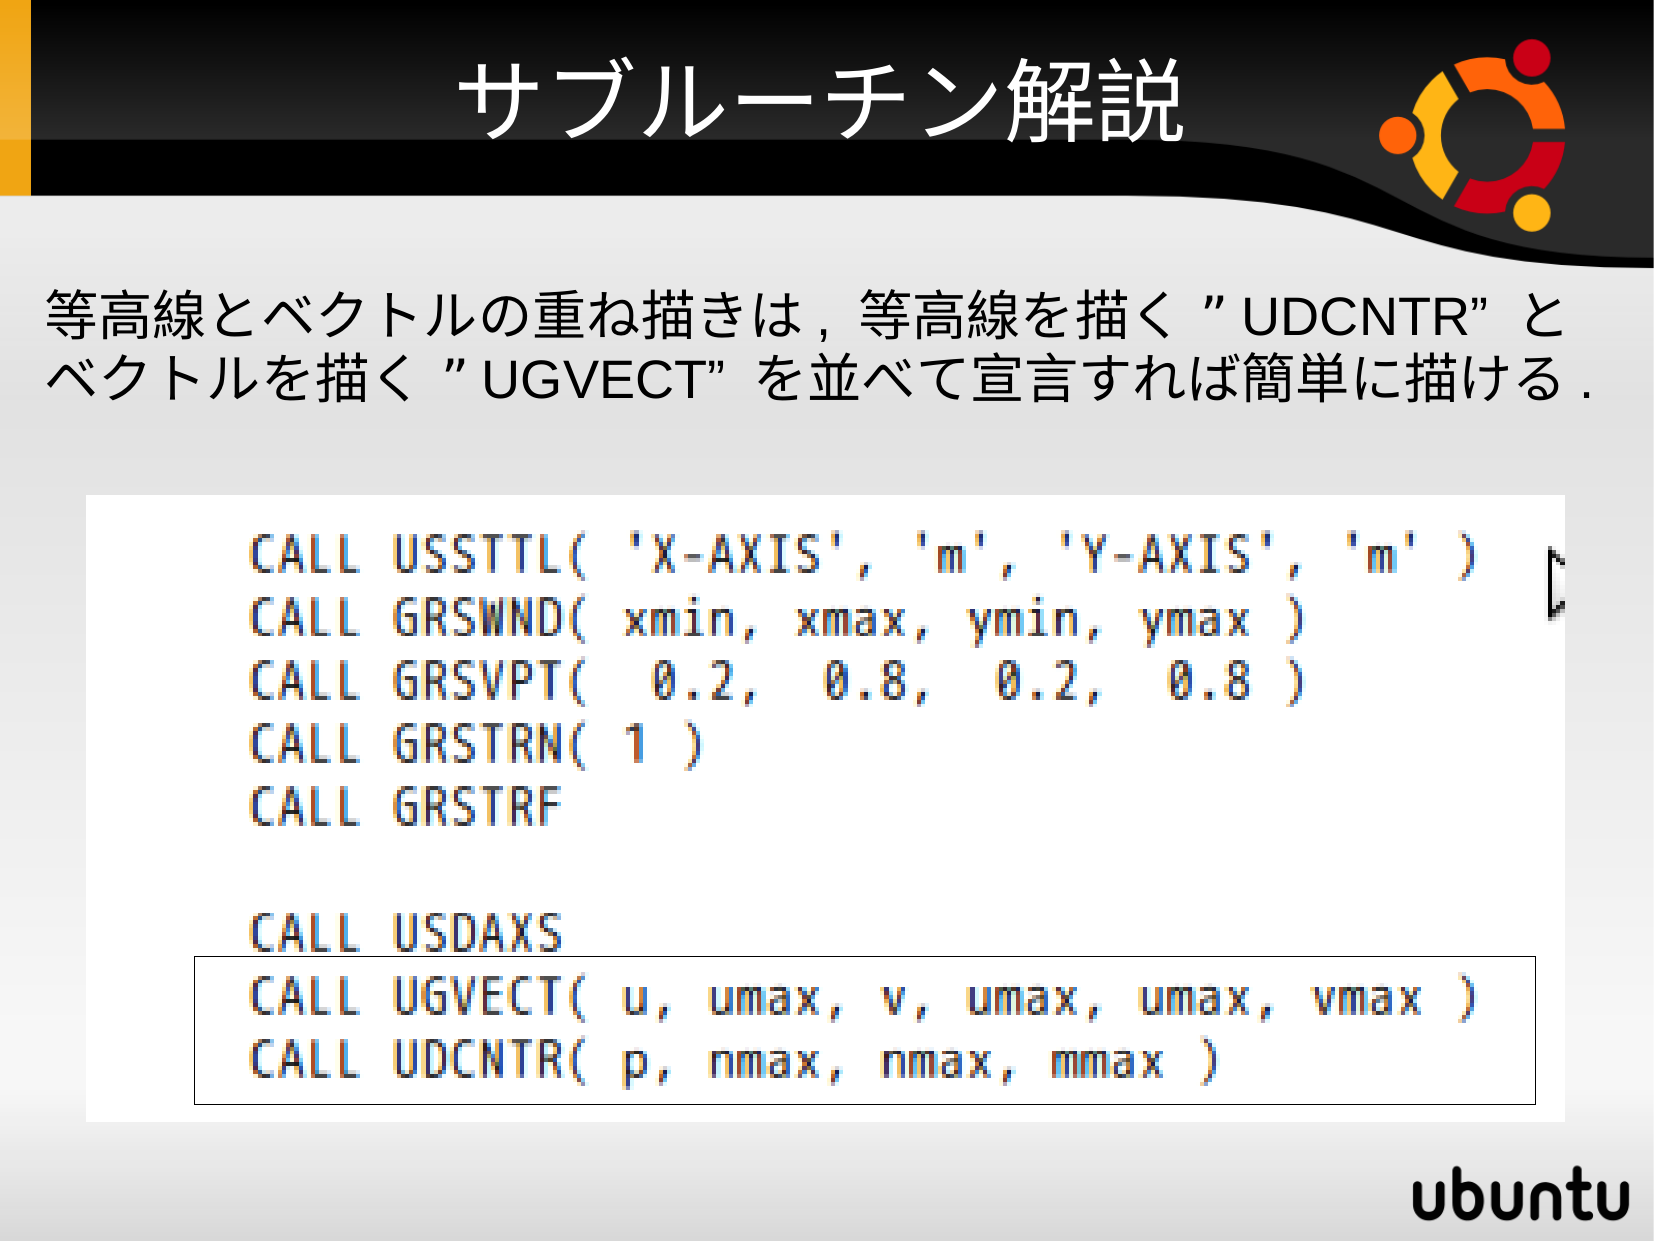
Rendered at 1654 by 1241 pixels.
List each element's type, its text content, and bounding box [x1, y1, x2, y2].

title サブルーチン解説 [76, 7, 1565, 200]
text_box 等高線とベクトルの重ね描きは, 等高線を描く ”UDCNTR” と ベクトルを描く ”UGVECT” を並べて宣言すれば簡単に描ける. [29, 277, 1625, 432]
picture [0, 0, 1654, 1241]
